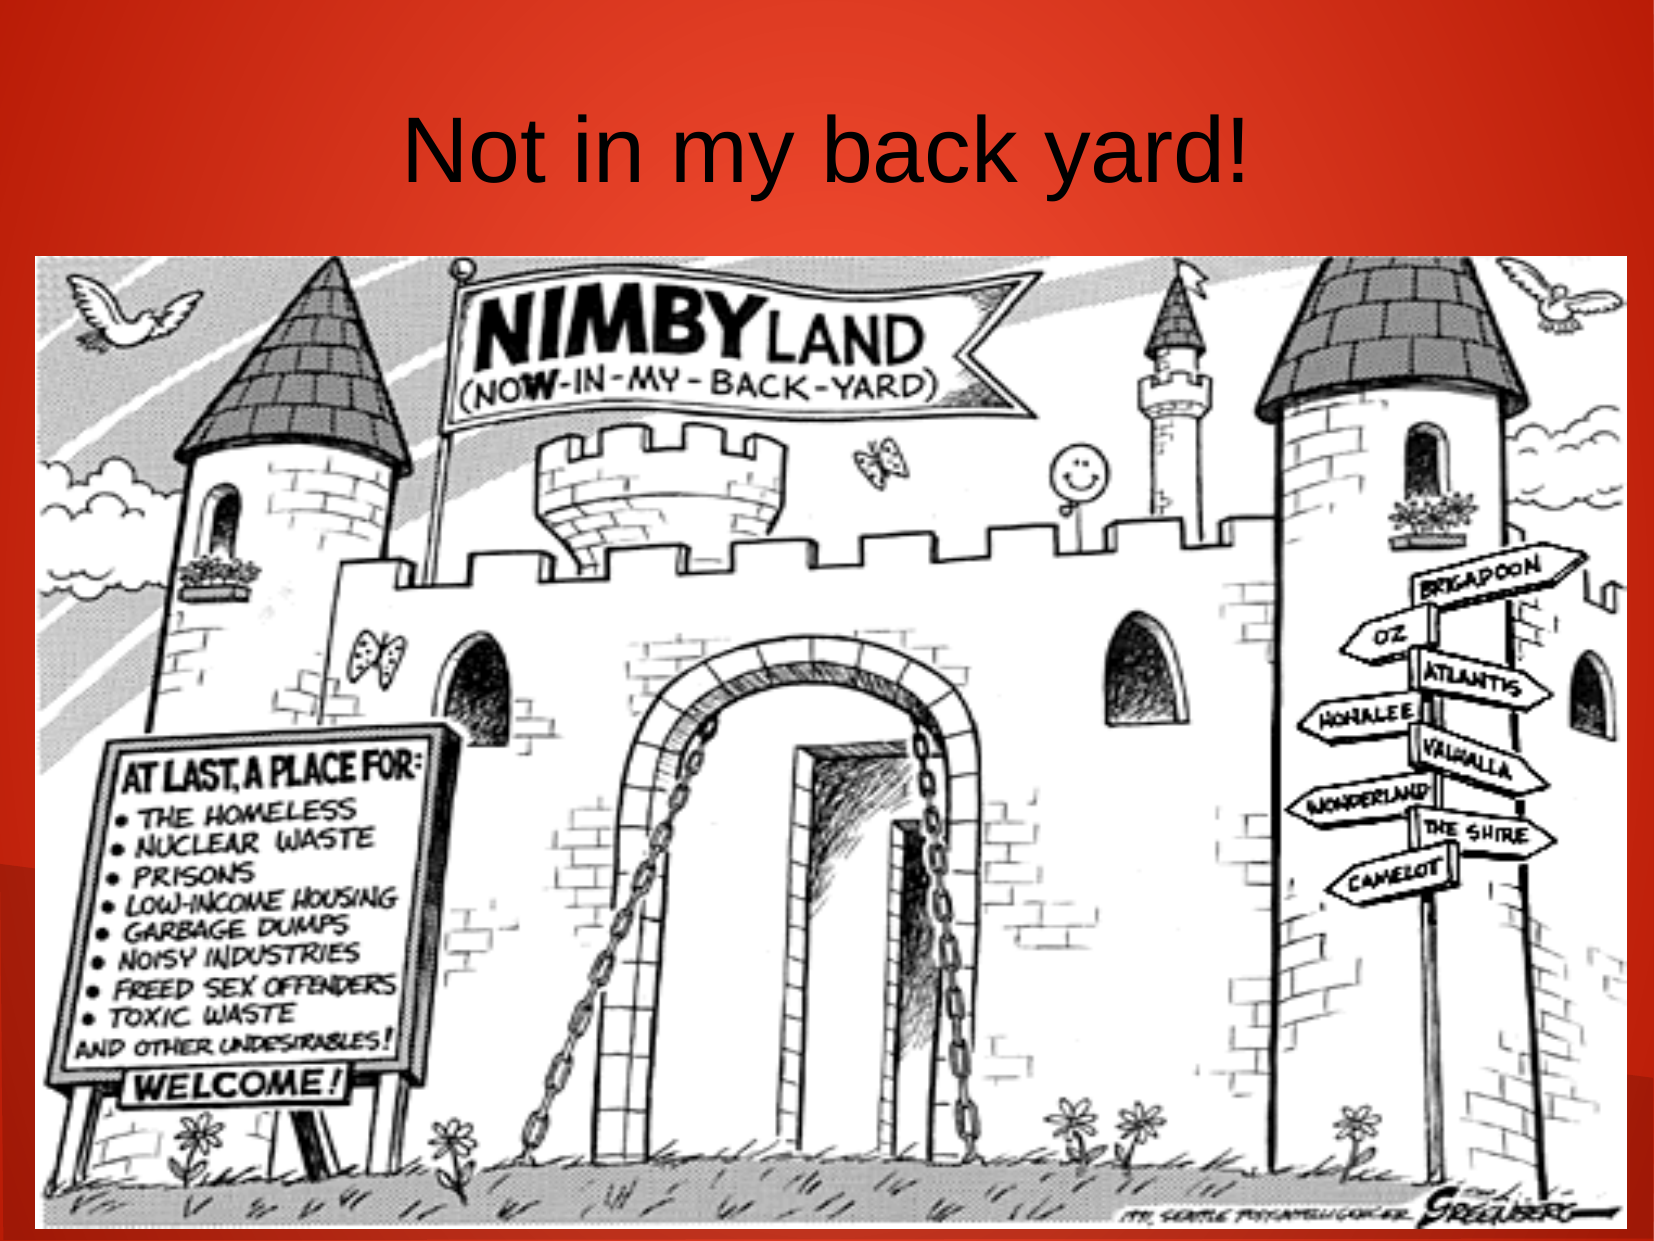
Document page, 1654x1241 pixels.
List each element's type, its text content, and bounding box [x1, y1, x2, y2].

picture [35, 256, 1627, 1229]
title Not in my back yard! [82, 47, 1571, 252]
